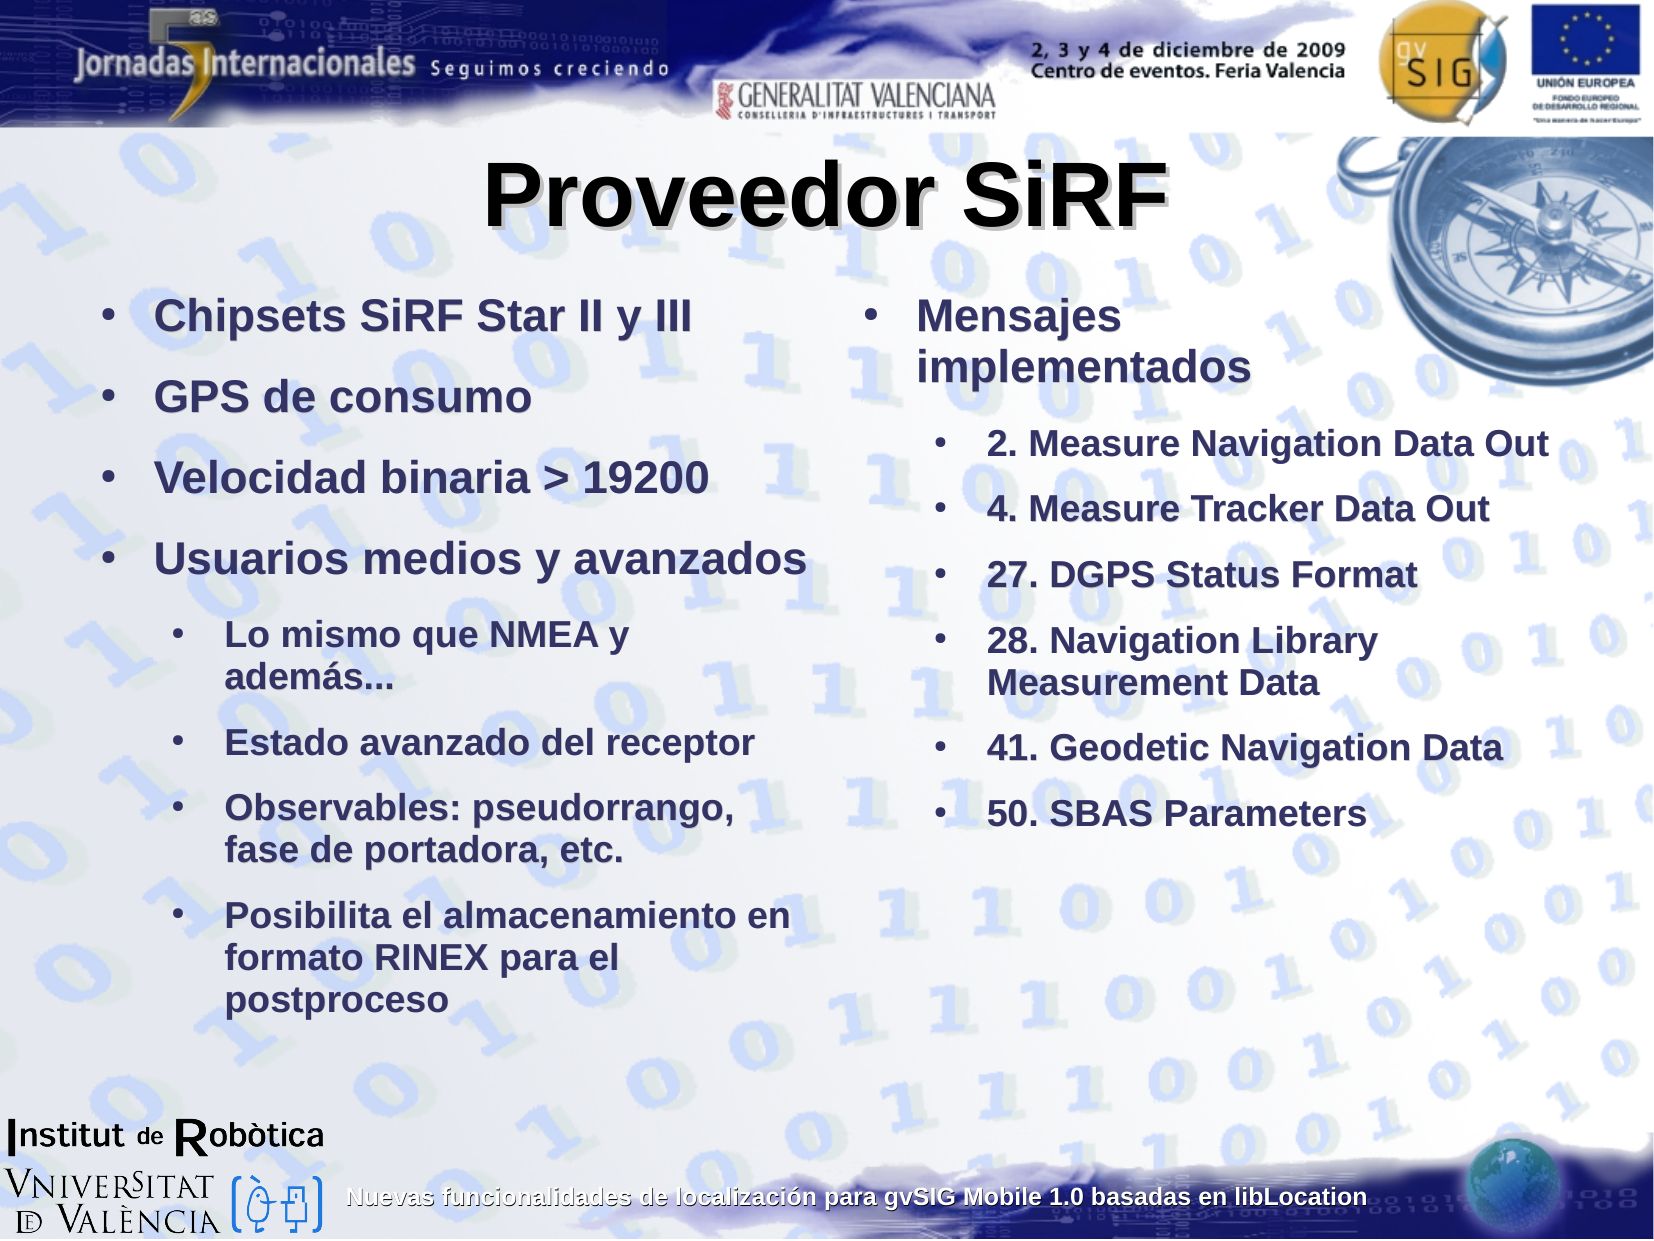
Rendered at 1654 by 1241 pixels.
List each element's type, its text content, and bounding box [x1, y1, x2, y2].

list Mensajes implementados 2. Measure Navigation Data Out 4. Measure Tracker Data Out 27. DGPS Status Format 28. Navigation Library Measurement Data 41. Geodetic Navigation Data 50. SBAS Parameters [845, 290, 1572, 1094]
picture [0, 0, 1654, 1239]
title Proveedor SiRF [82, 90, 1571, 298]
list Chipsets SiRF Star II y III GPS de consumo Velocidad binaria > 19200 Usuarios medios y avanzados Lo mismo que NMEA y además... Estado avanzado del receptor Observables: pseudorrango, fase de portadora, etc. Posibilita el almacenamiento en formato RINEX para el postproceso [82, 290, 809, 1109]
